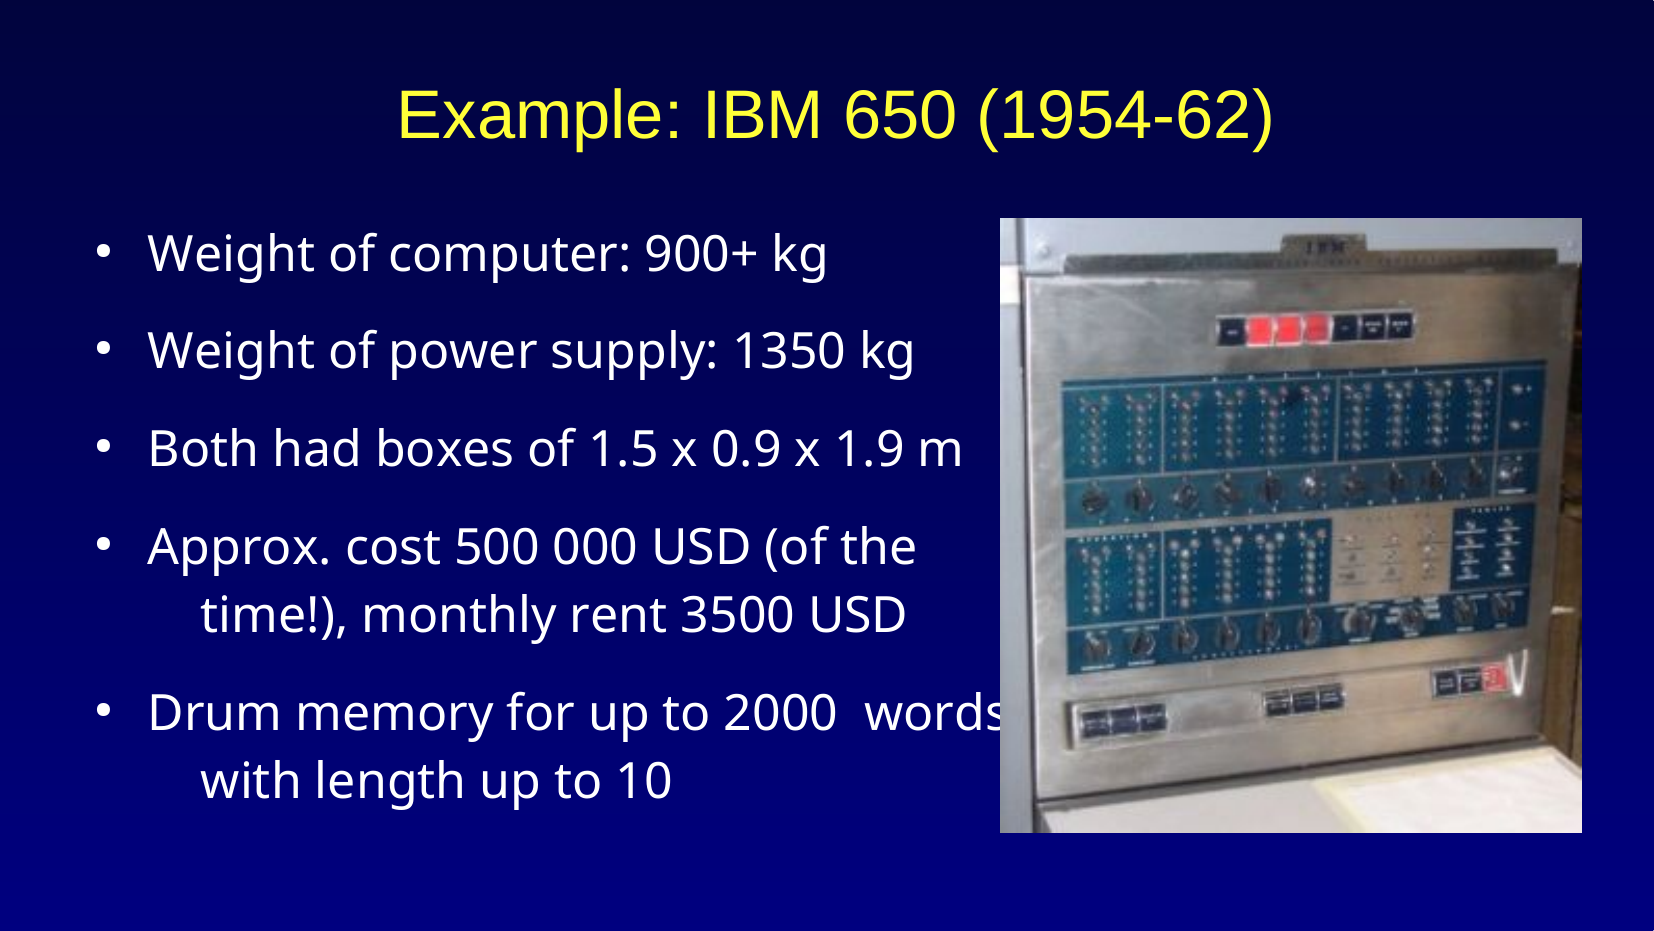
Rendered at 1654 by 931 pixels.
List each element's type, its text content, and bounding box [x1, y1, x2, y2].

picture [1000, 218, 1582, 833]
list Weight of computer: 900+ kg Weight of power supply: 1350 kg Both had boxes of 1.5 x 0.9 x 1.9 m Approx. cost 500 000 USD (of the time!), monthly rent 3500 USD Drum memory for up to 2000 words with length up to 10 [59, 217, 1548, 798]
title Example: IBM 650 (1954-62) [82, 37, 1571, 193]
